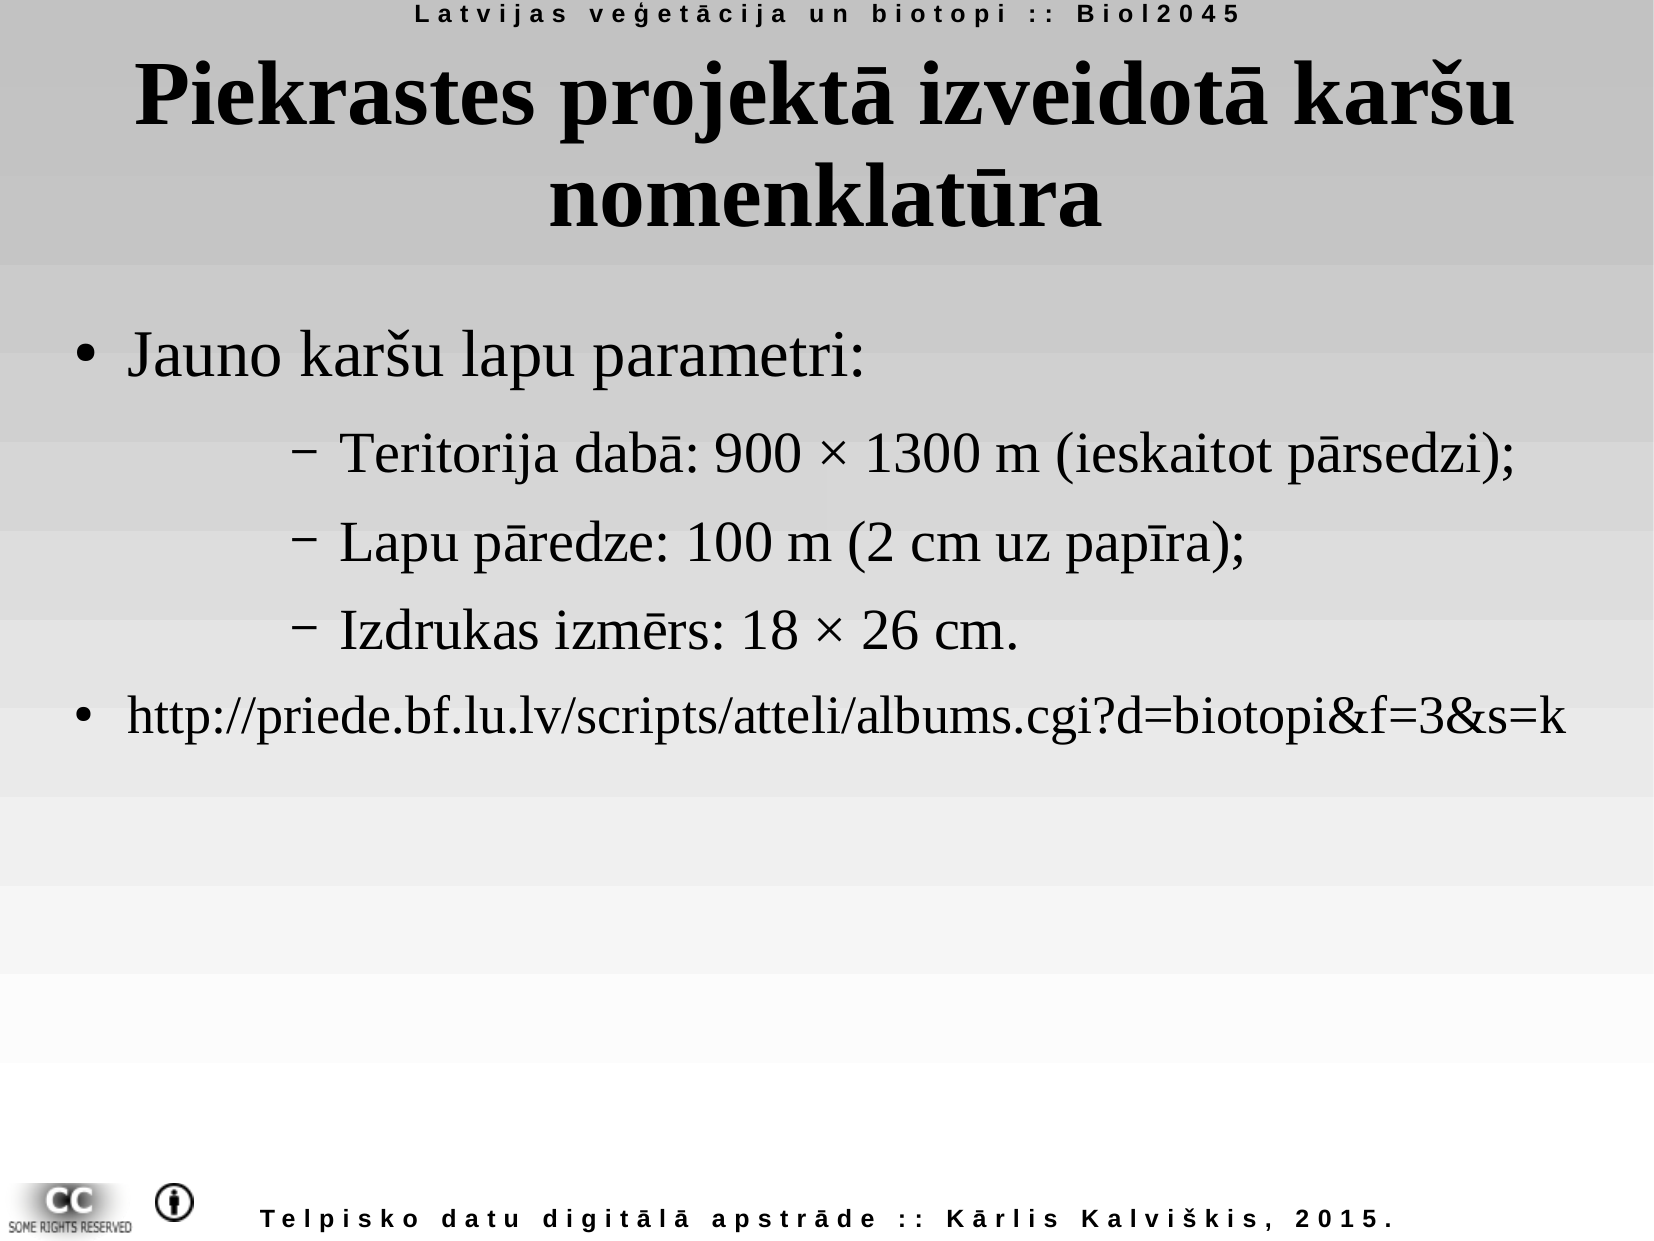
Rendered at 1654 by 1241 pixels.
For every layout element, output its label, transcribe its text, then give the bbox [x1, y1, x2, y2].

title Piekrastes projektā izveidotā karšu nomenklatūra [0, 1, 1654, 287]
picture [0, 287, 1654, 1241]
list Jauno karšu lapu parametri: Teritorija dabā: 900 × 1300 m (ieskaitot pārsedzi); Lapu pāredze: 100 m (2 cm uz papīra); Izdrukas izmērs: 18 × 26 cm. http://priede.bf.lu.lv/scripts/atteli/albums.cgi?d=biotopi&f=3&s=k [56, 317, 1600, 1175]
